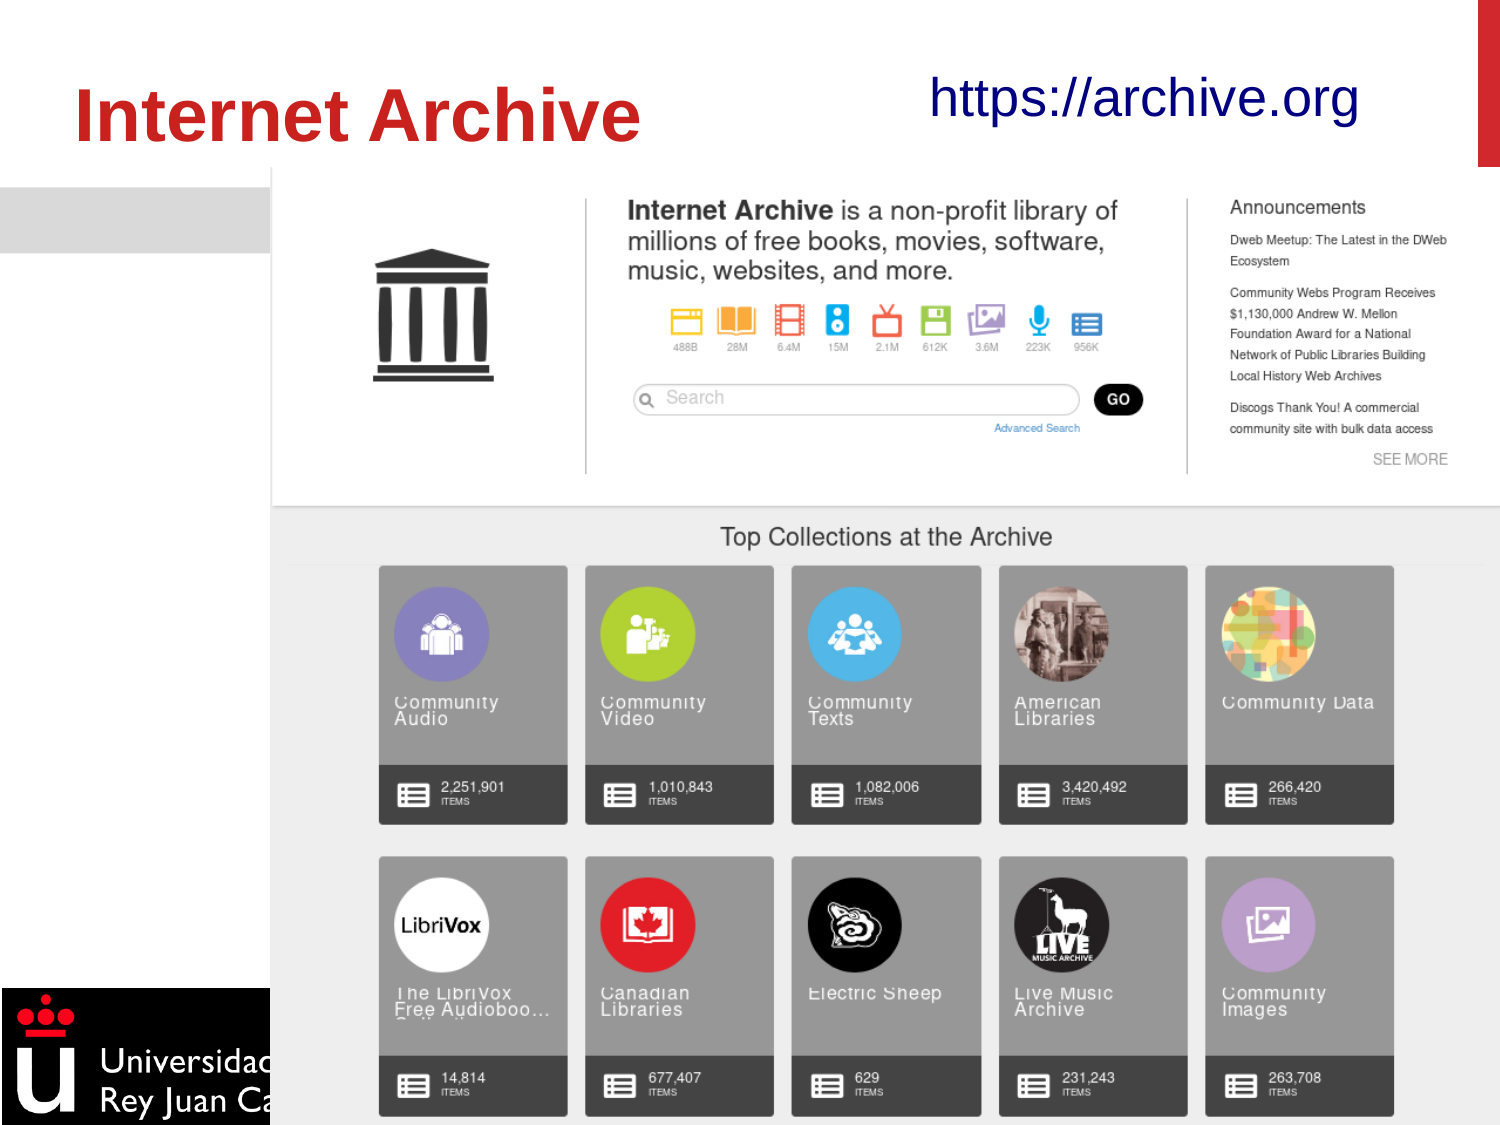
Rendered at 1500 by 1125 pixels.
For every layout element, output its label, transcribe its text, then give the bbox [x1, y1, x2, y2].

text_box https://archive.org [915, 59, 1377, 136]
picture [17, 167, 1500, 1125]
text_box Internet Archive [60, 66, 991, 249]
title [75, 7, 1425, 167]
